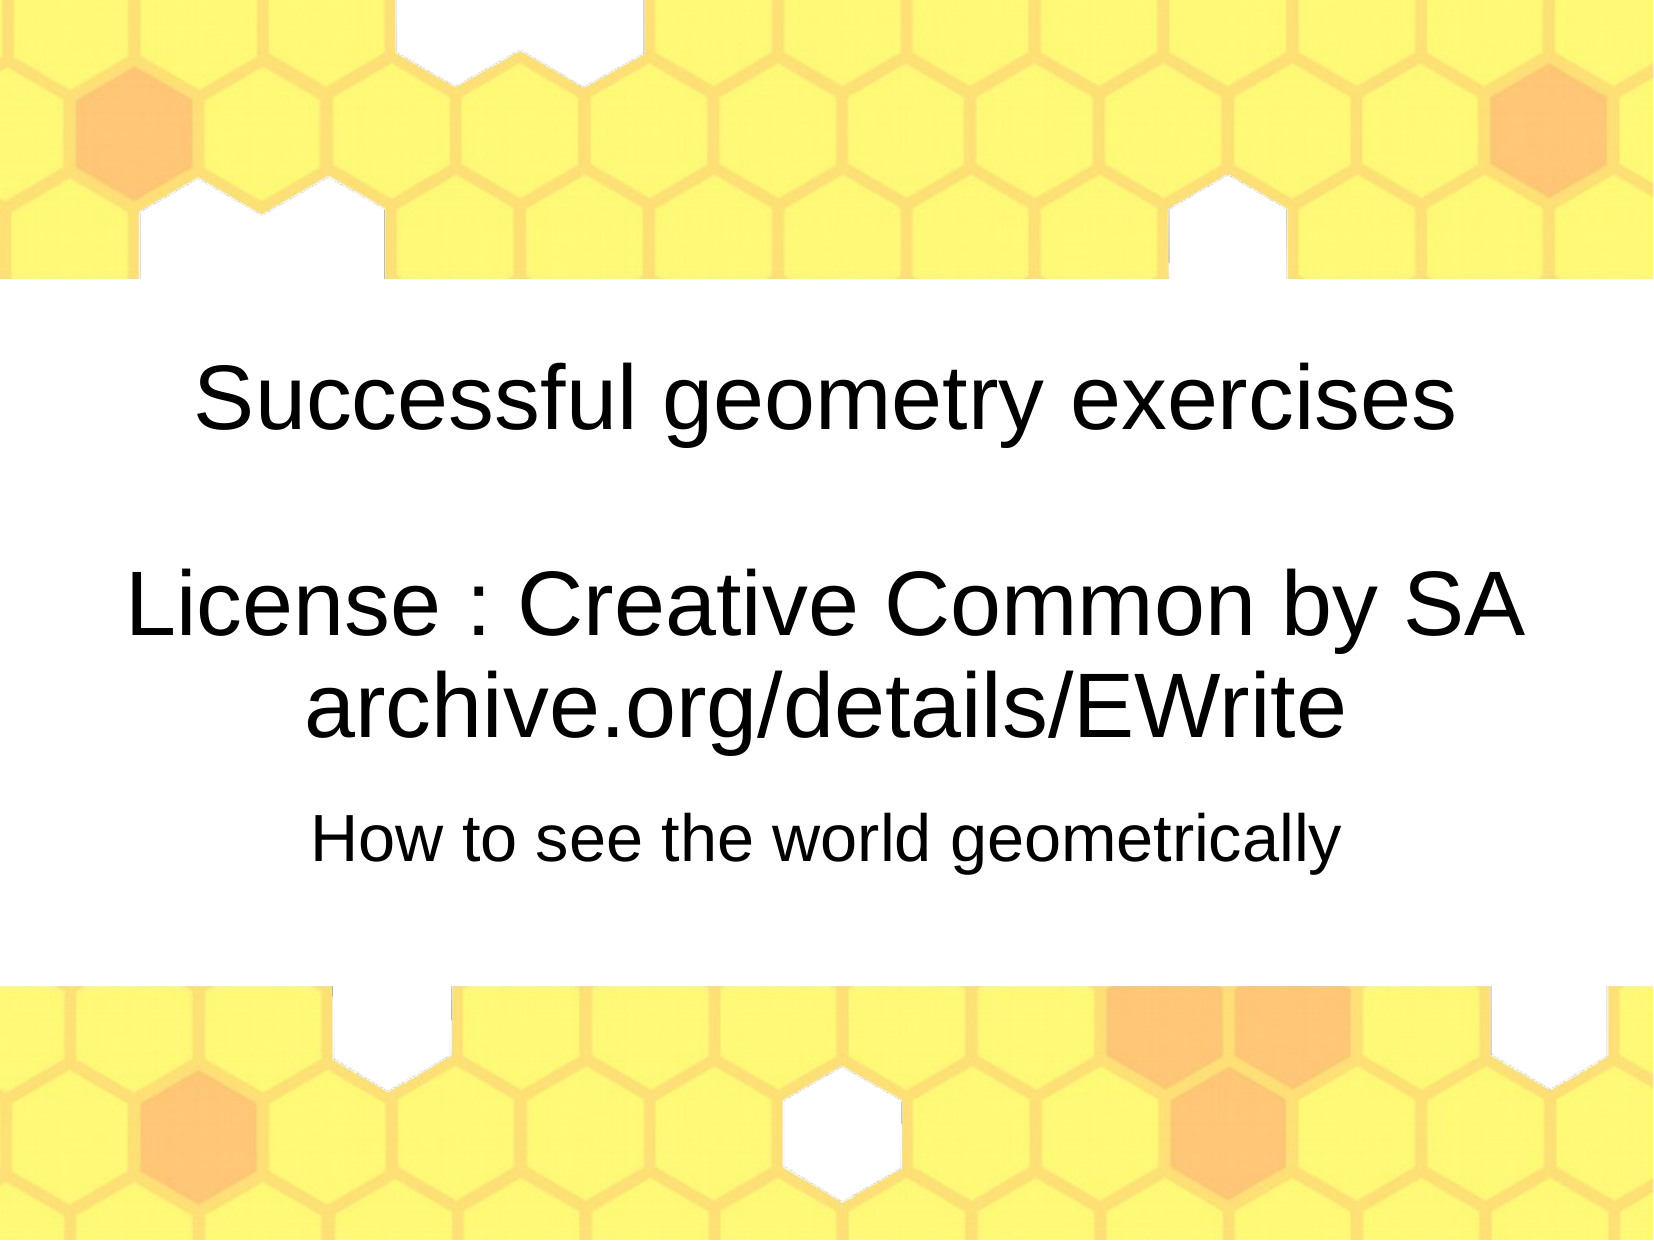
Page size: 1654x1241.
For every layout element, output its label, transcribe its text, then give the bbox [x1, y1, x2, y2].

picture [0, 986, 1654, 1240]
title Successful geometry exercises License : Creative Common by SA archive.org/details/EWrite [82, 346, 1571, 744]
picture [0, 0, 1654, 279]
subtitle How to see the world geometrically [82, 744, 1571, 934]
